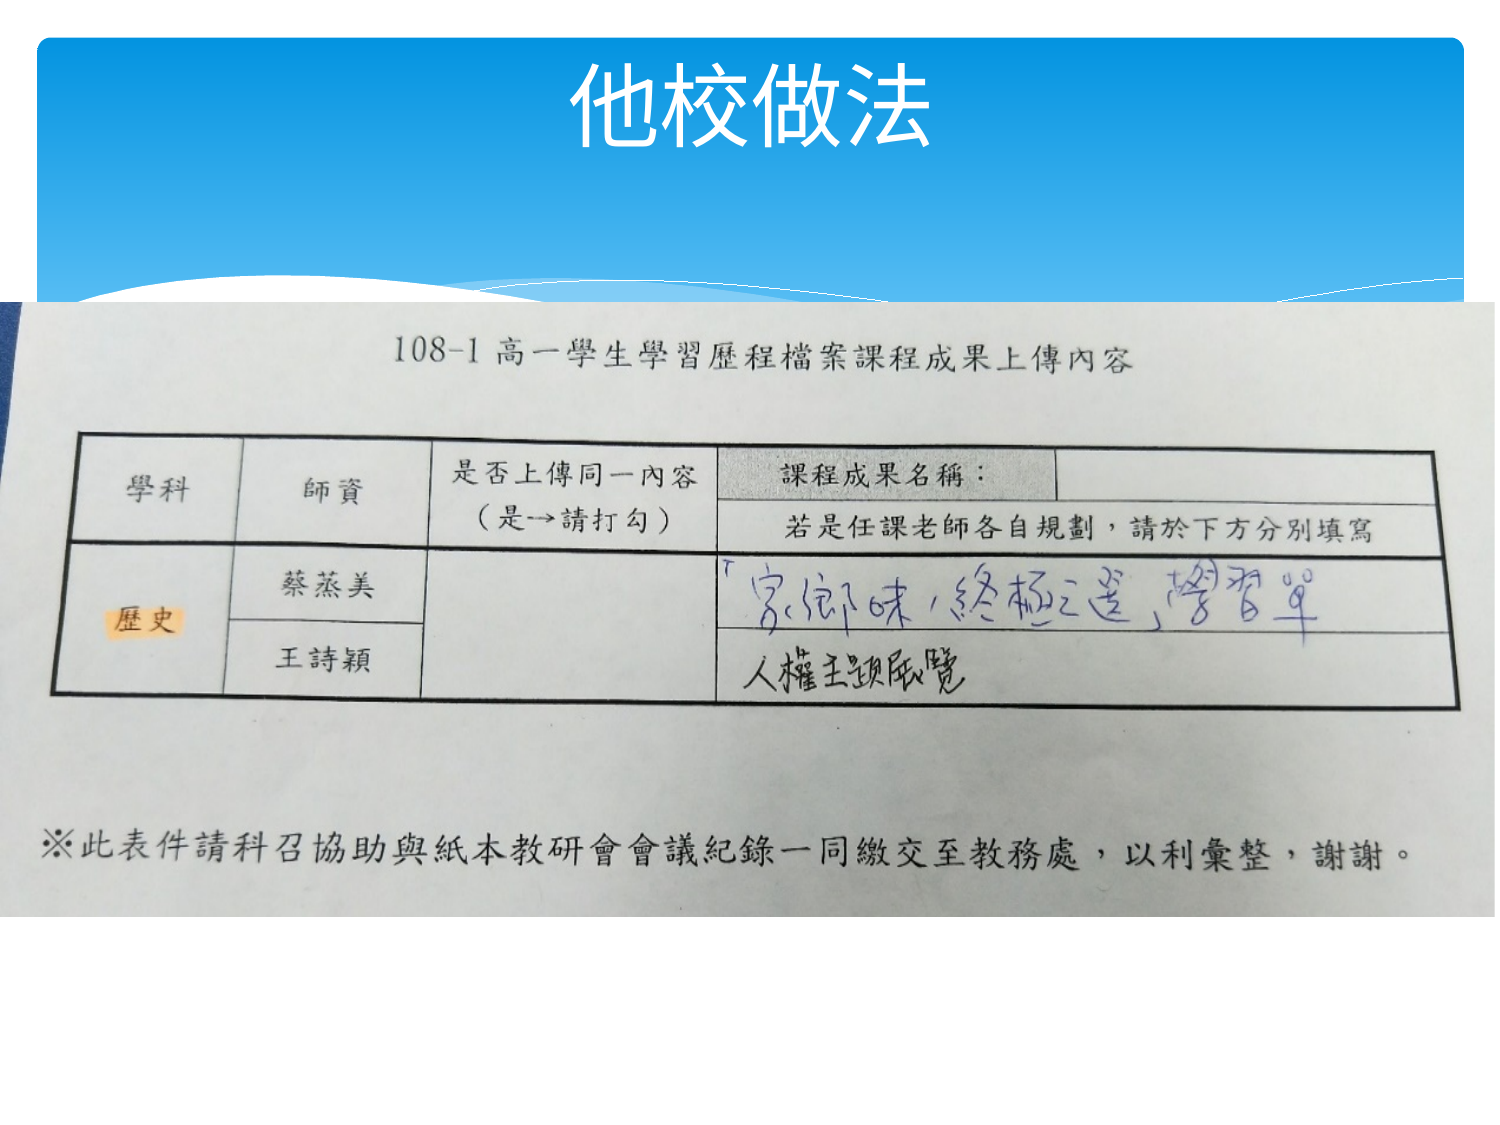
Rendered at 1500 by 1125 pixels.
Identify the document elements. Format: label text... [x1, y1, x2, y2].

title 他校做法 [76, 0, 1427, 206]
picture [0, 302, 1495, 917]
